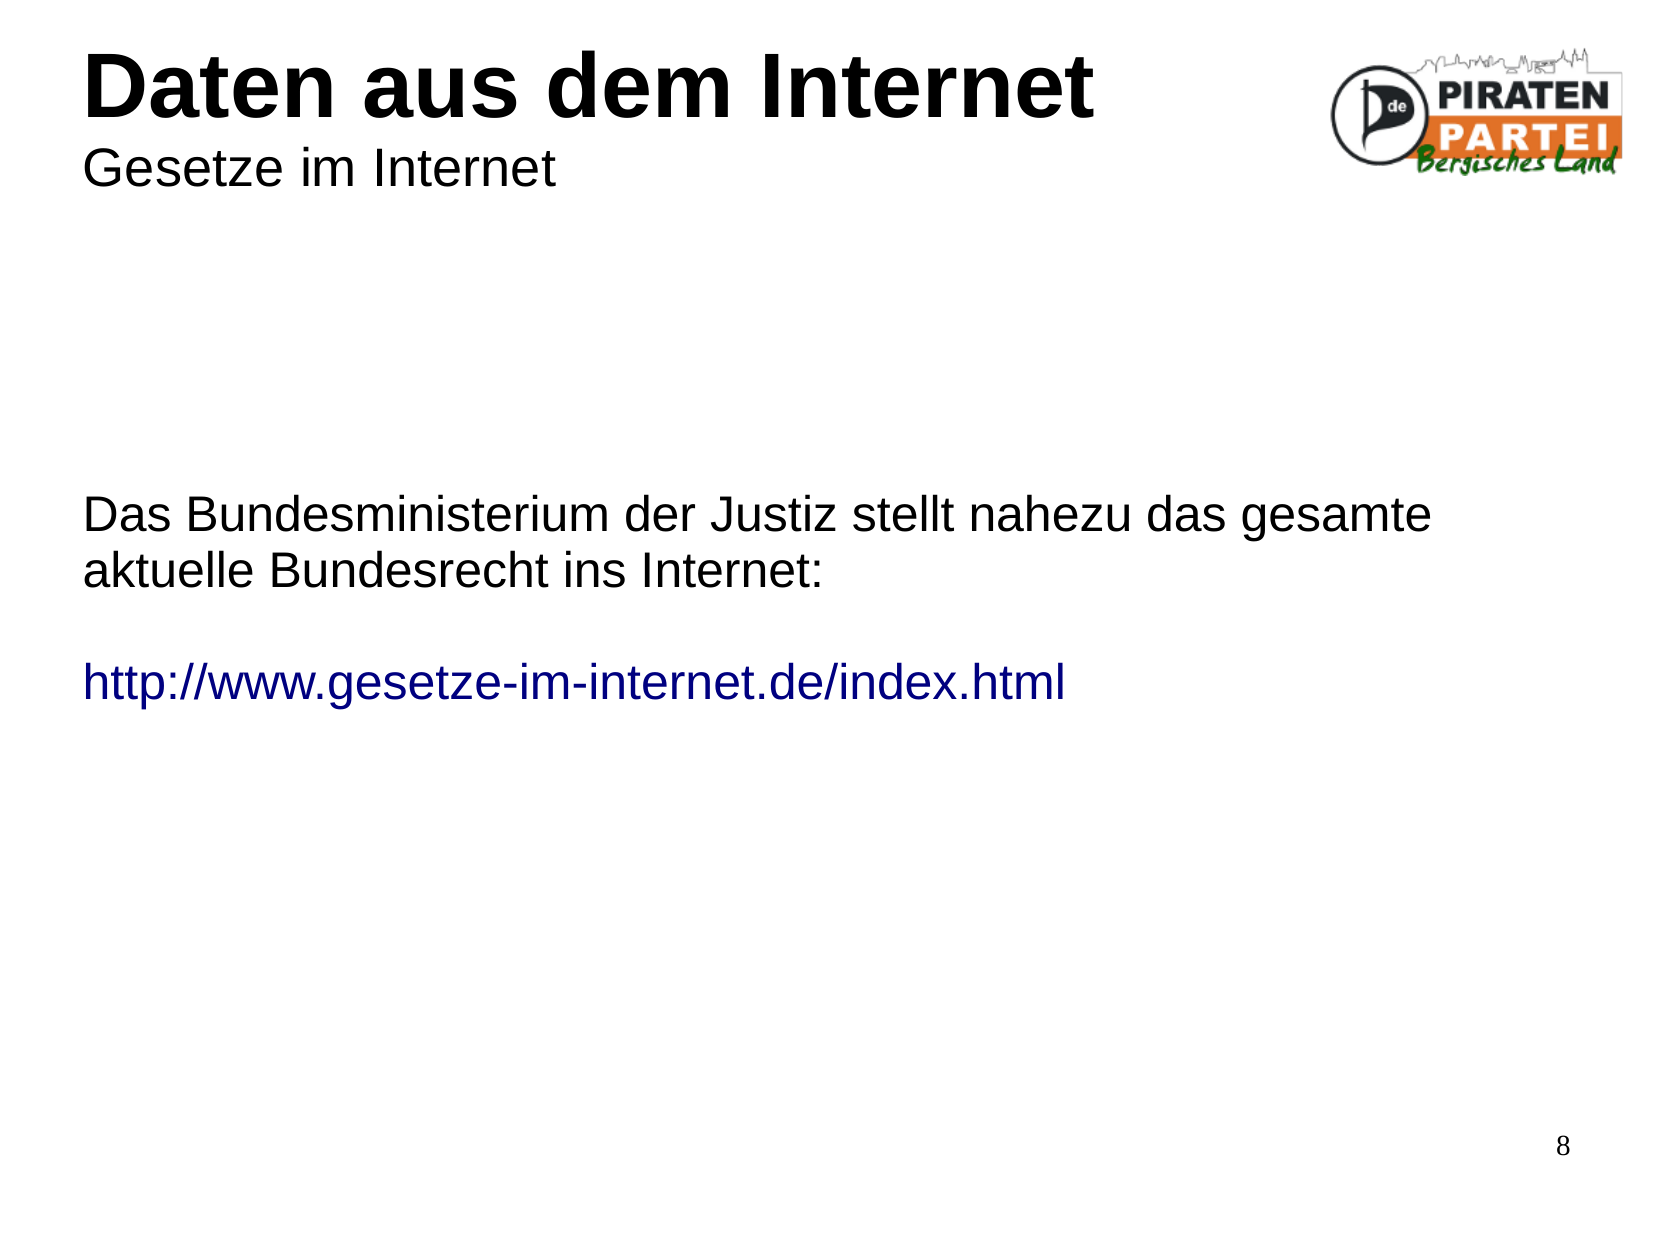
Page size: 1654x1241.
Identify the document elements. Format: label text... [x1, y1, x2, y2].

text_box Das Bundesministerium der Justiz stellt nahezu das gesamte aktuelle Bundesrecht ins Internet: http://www.gesetze-im-internet.de/index.html [82, 206, 1571, 1102]
picture [1328, 47, 1625, 176]
title Daten aus dem Internet Gesetze im Internet [82, 34, 1571, 198]
